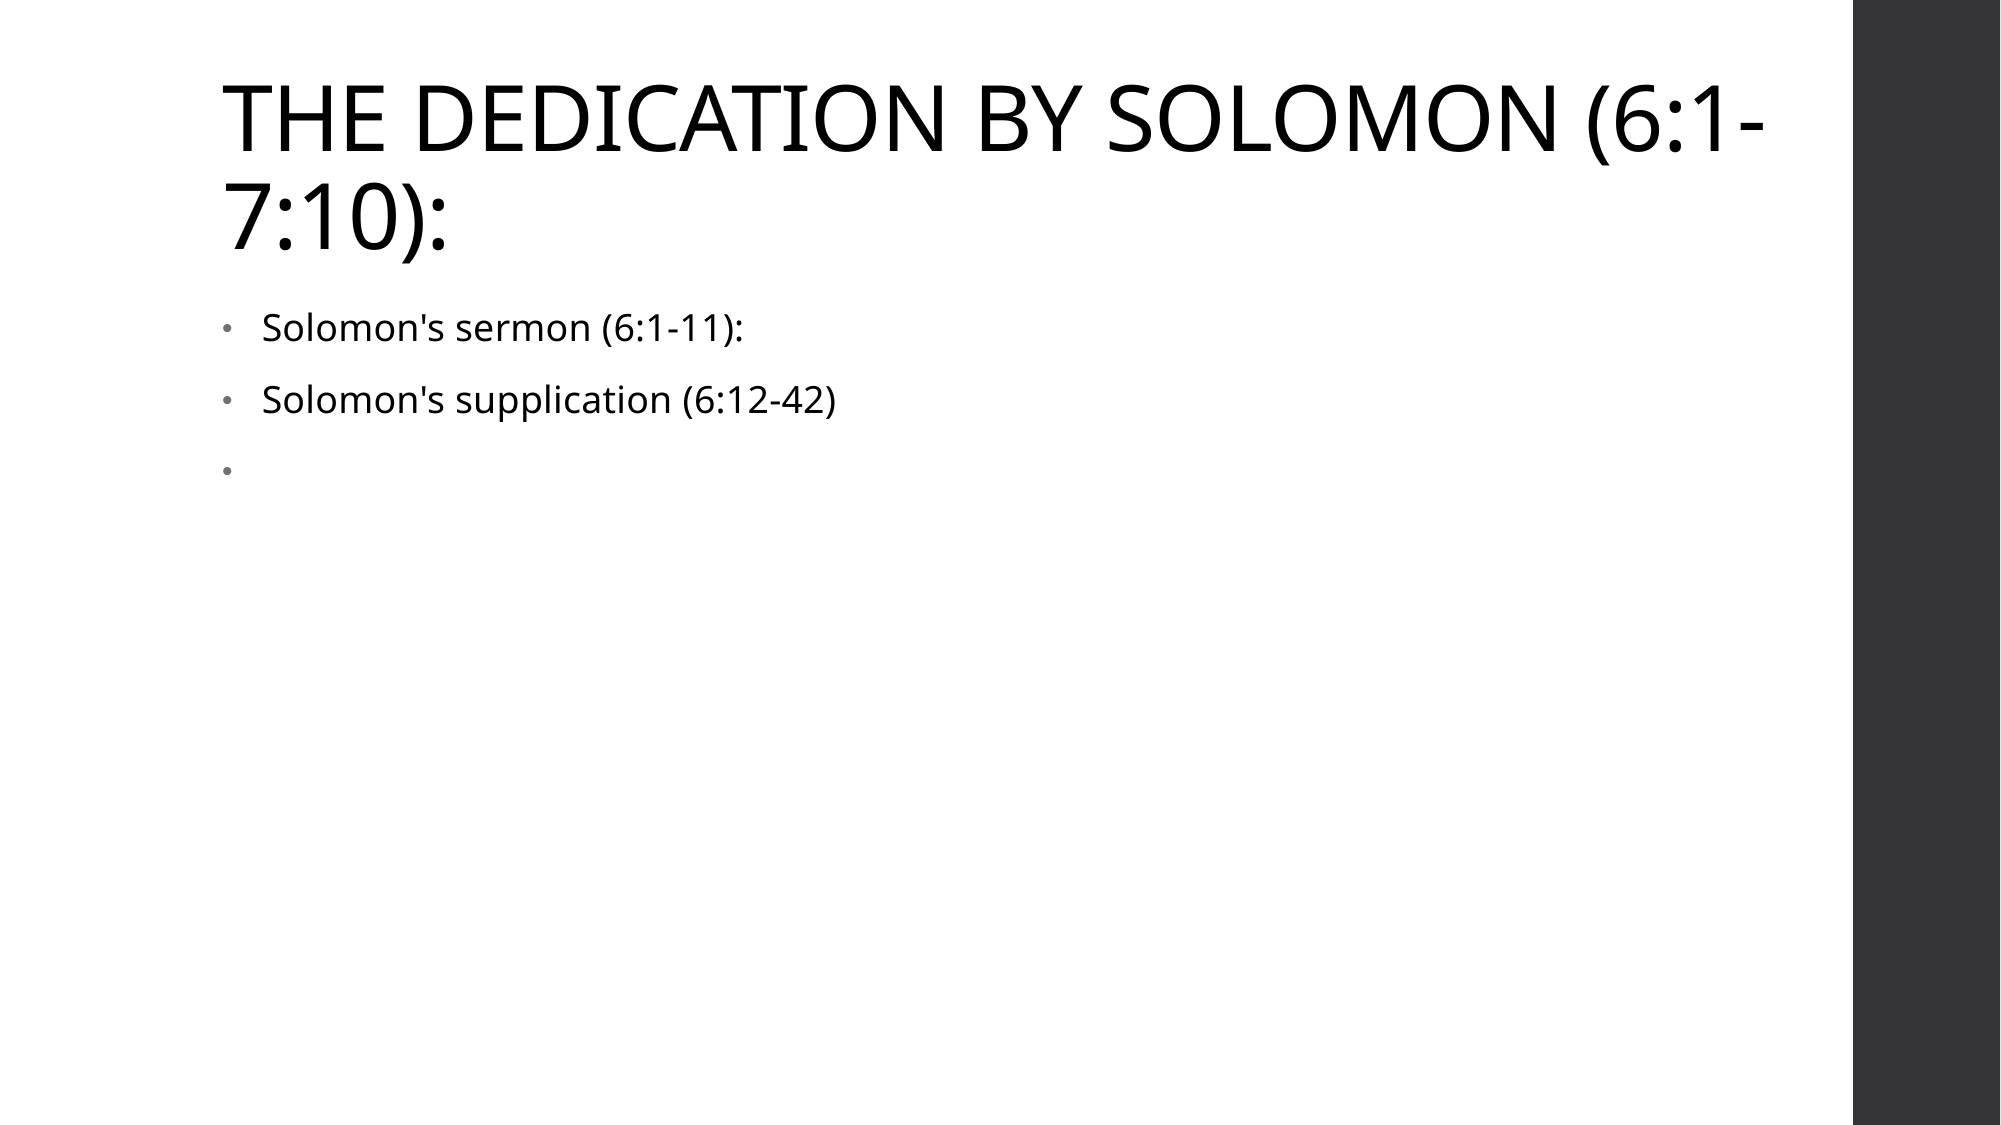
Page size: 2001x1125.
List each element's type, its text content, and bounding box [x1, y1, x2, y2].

list Solomon's sermon (6:1-11): Solomon's supplication (6:12-42) [206, 299, 1617, 1014]
title THE DEDICATION BY SOLOMON (6:1-7:10): [206, 60, 1797, 278]
